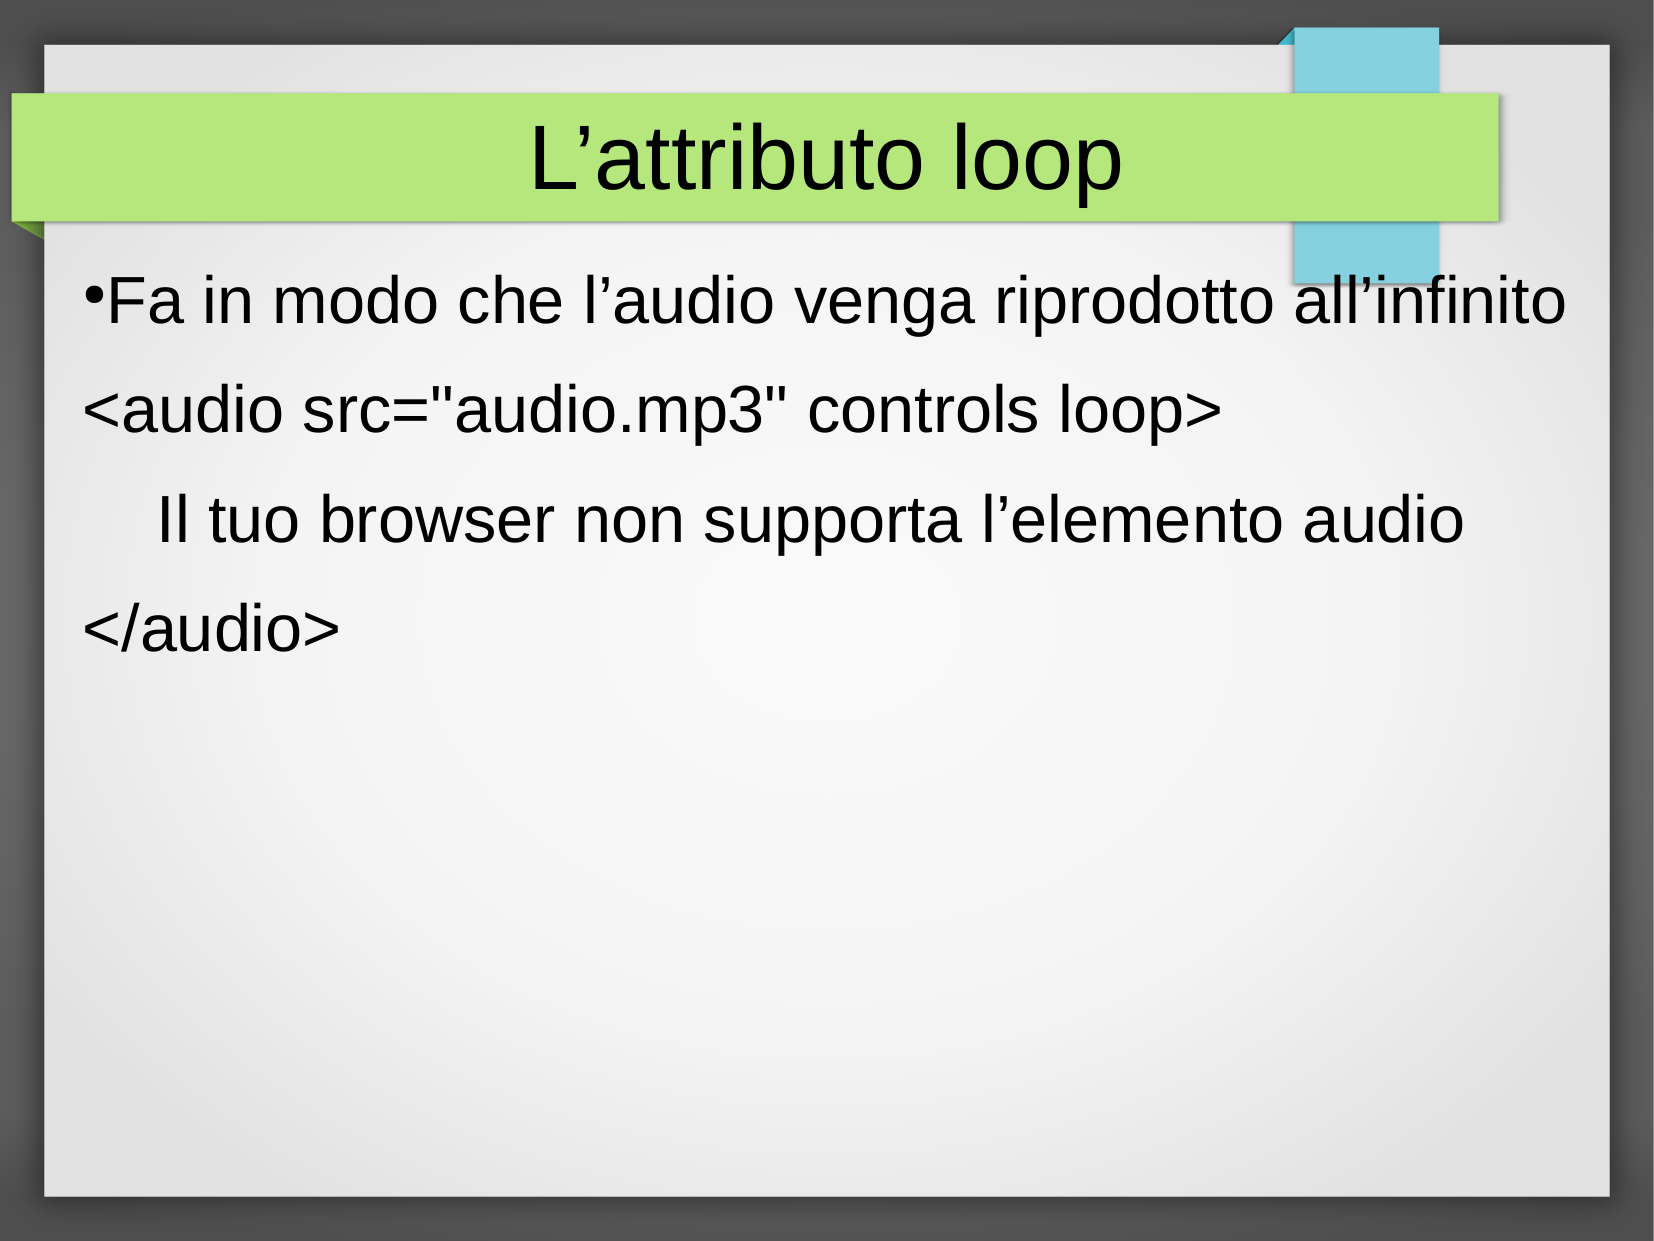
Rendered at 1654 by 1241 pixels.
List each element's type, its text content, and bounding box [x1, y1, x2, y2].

title L’attributo loop [82, 49, 1571, 256]
list Fa in modo che l’audio venga riprodotto all’infinito <audio src="audio.mp3" controls loop> Il tuo browser non supporta l’elemento audio </audio> [82, 256, 1571, 1170]
picture [0, 0, 1654, 1241]
